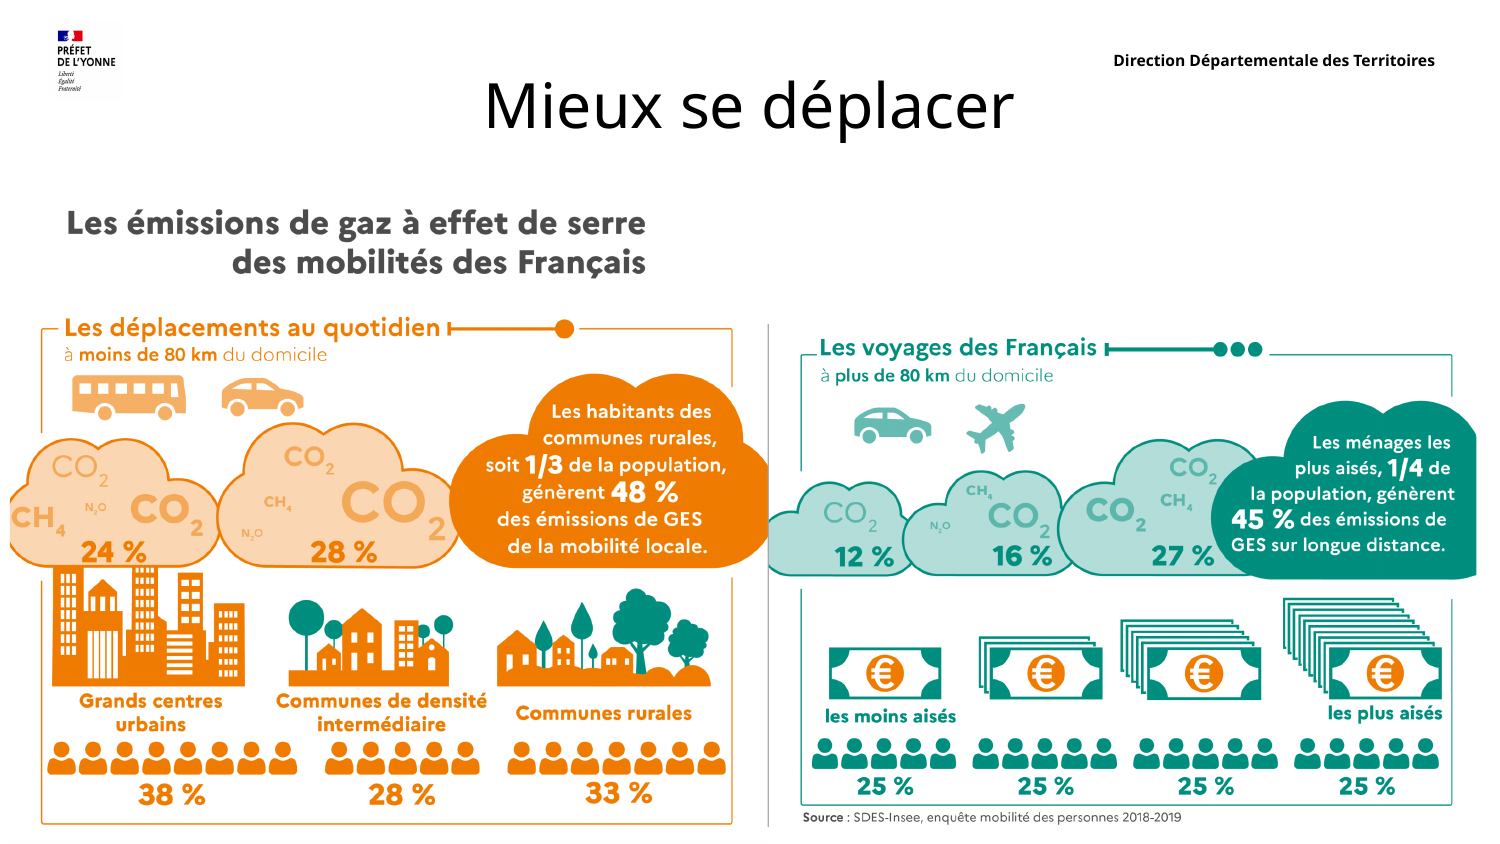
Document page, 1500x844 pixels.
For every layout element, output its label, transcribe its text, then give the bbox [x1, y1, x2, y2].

picture [49, 20, 124, 101]
picture [9, 194, 1477, 844]
title Mieux se déplacer [75, 33, 1426, 175]
